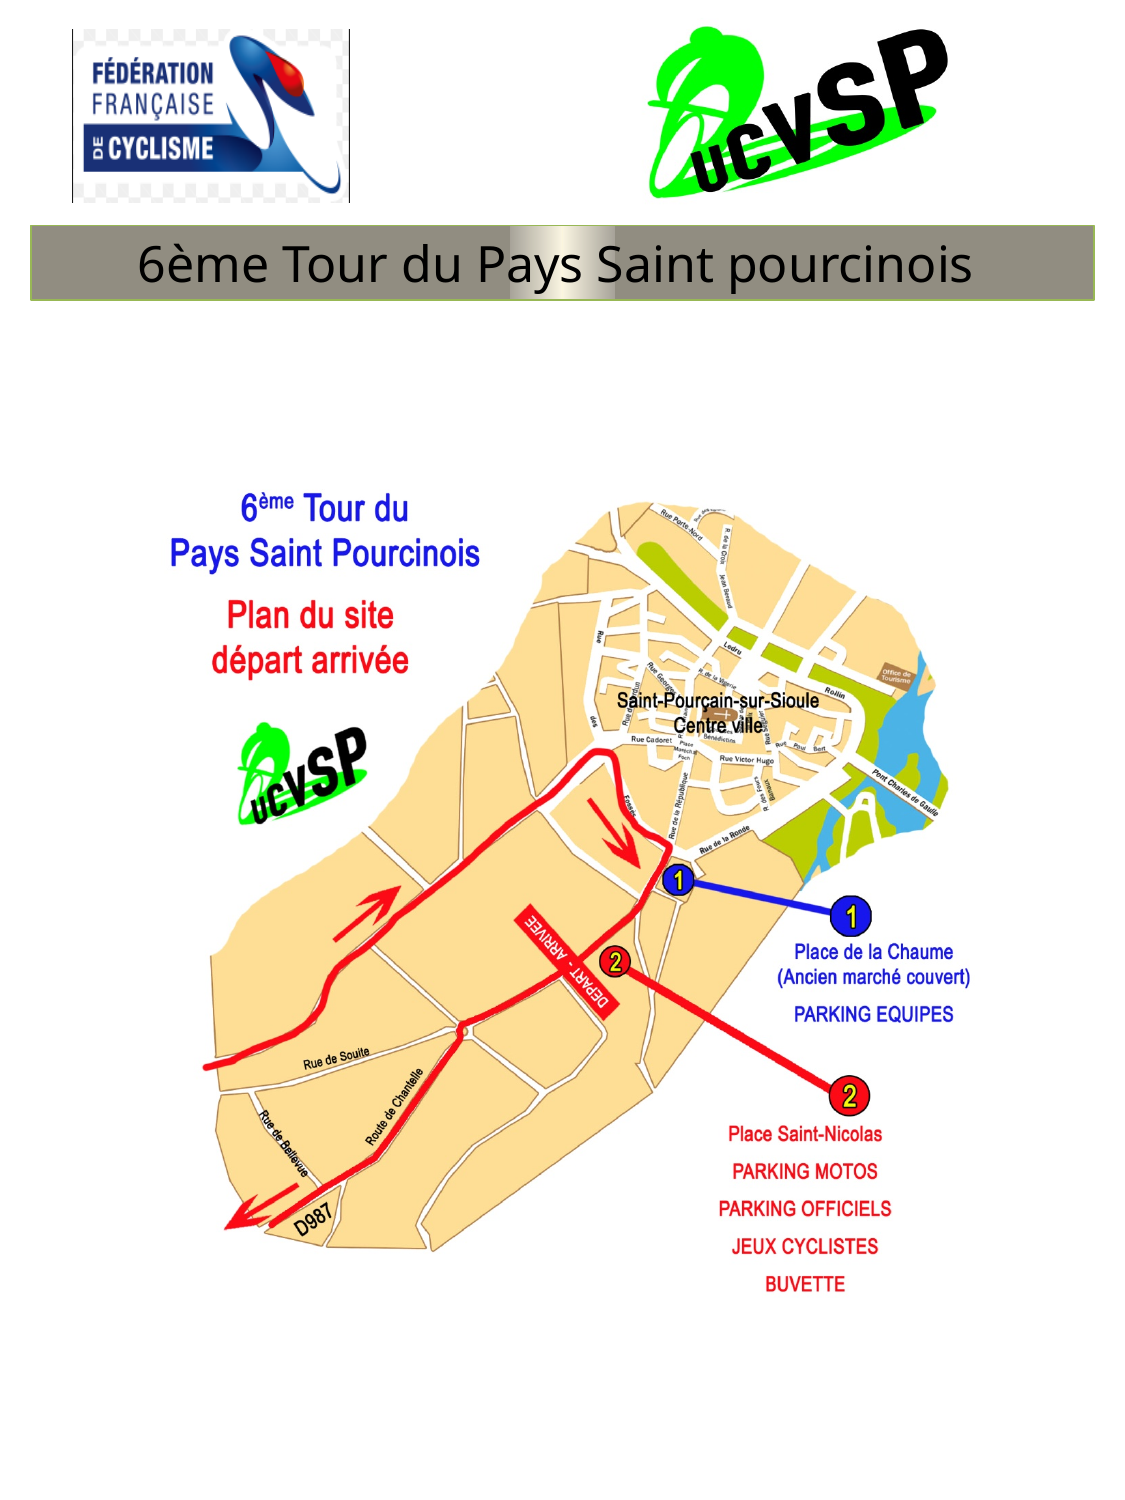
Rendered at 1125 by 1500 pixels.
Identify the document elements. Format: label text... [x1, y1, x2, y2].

text_box 6ème Tour du Pays Saint pourcinois [30, 225, 1094, 301]
picture [587, 7, 1008, 219]
picture [117, 456, 1004, 1343]
picture [72, 29, 350, 203]
